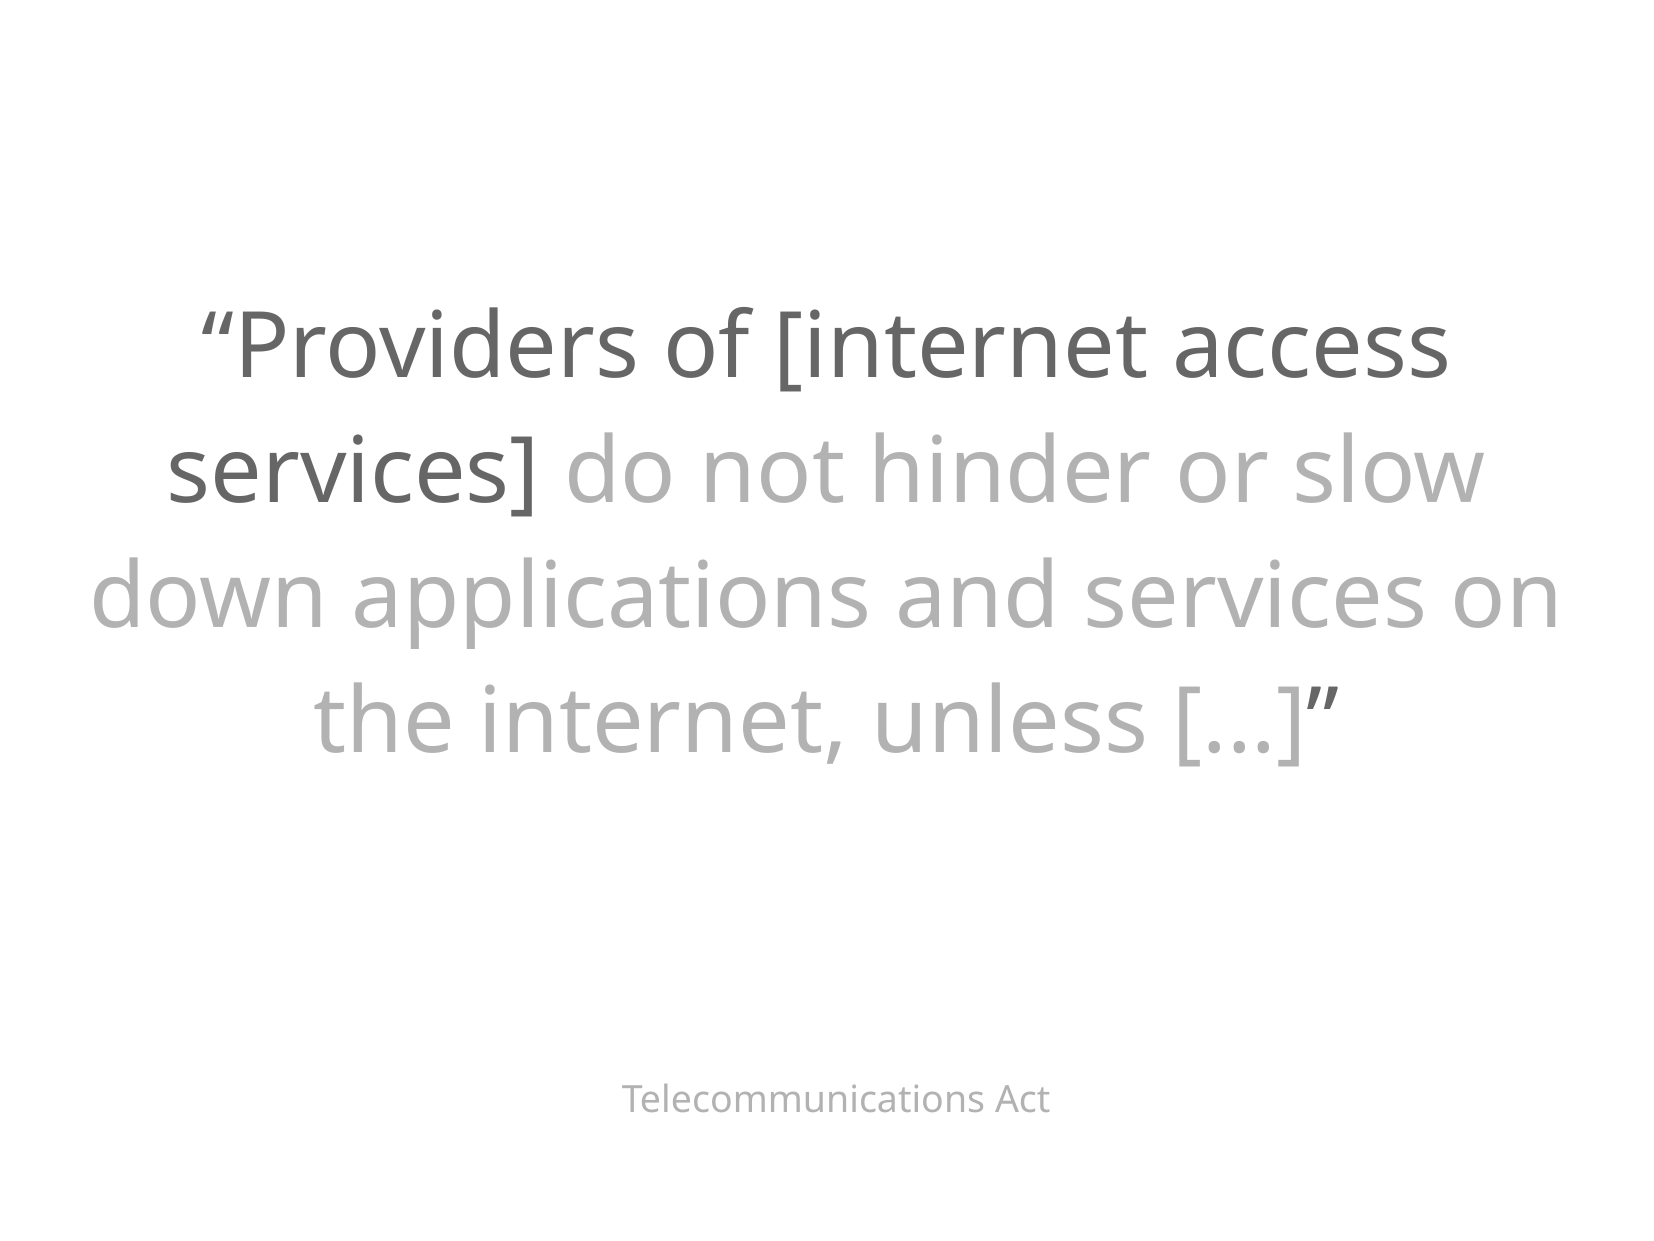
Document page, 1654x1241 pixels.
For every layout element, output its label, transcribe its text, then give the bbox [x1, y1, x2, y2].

text_box Telecommunications Act [607, 1065, 1047, 1122]
subtitle “Providers of [internet access services] do not hinder or slow down applications and services on the internet, unless [...]” [82, 49, 1571, 1010]
